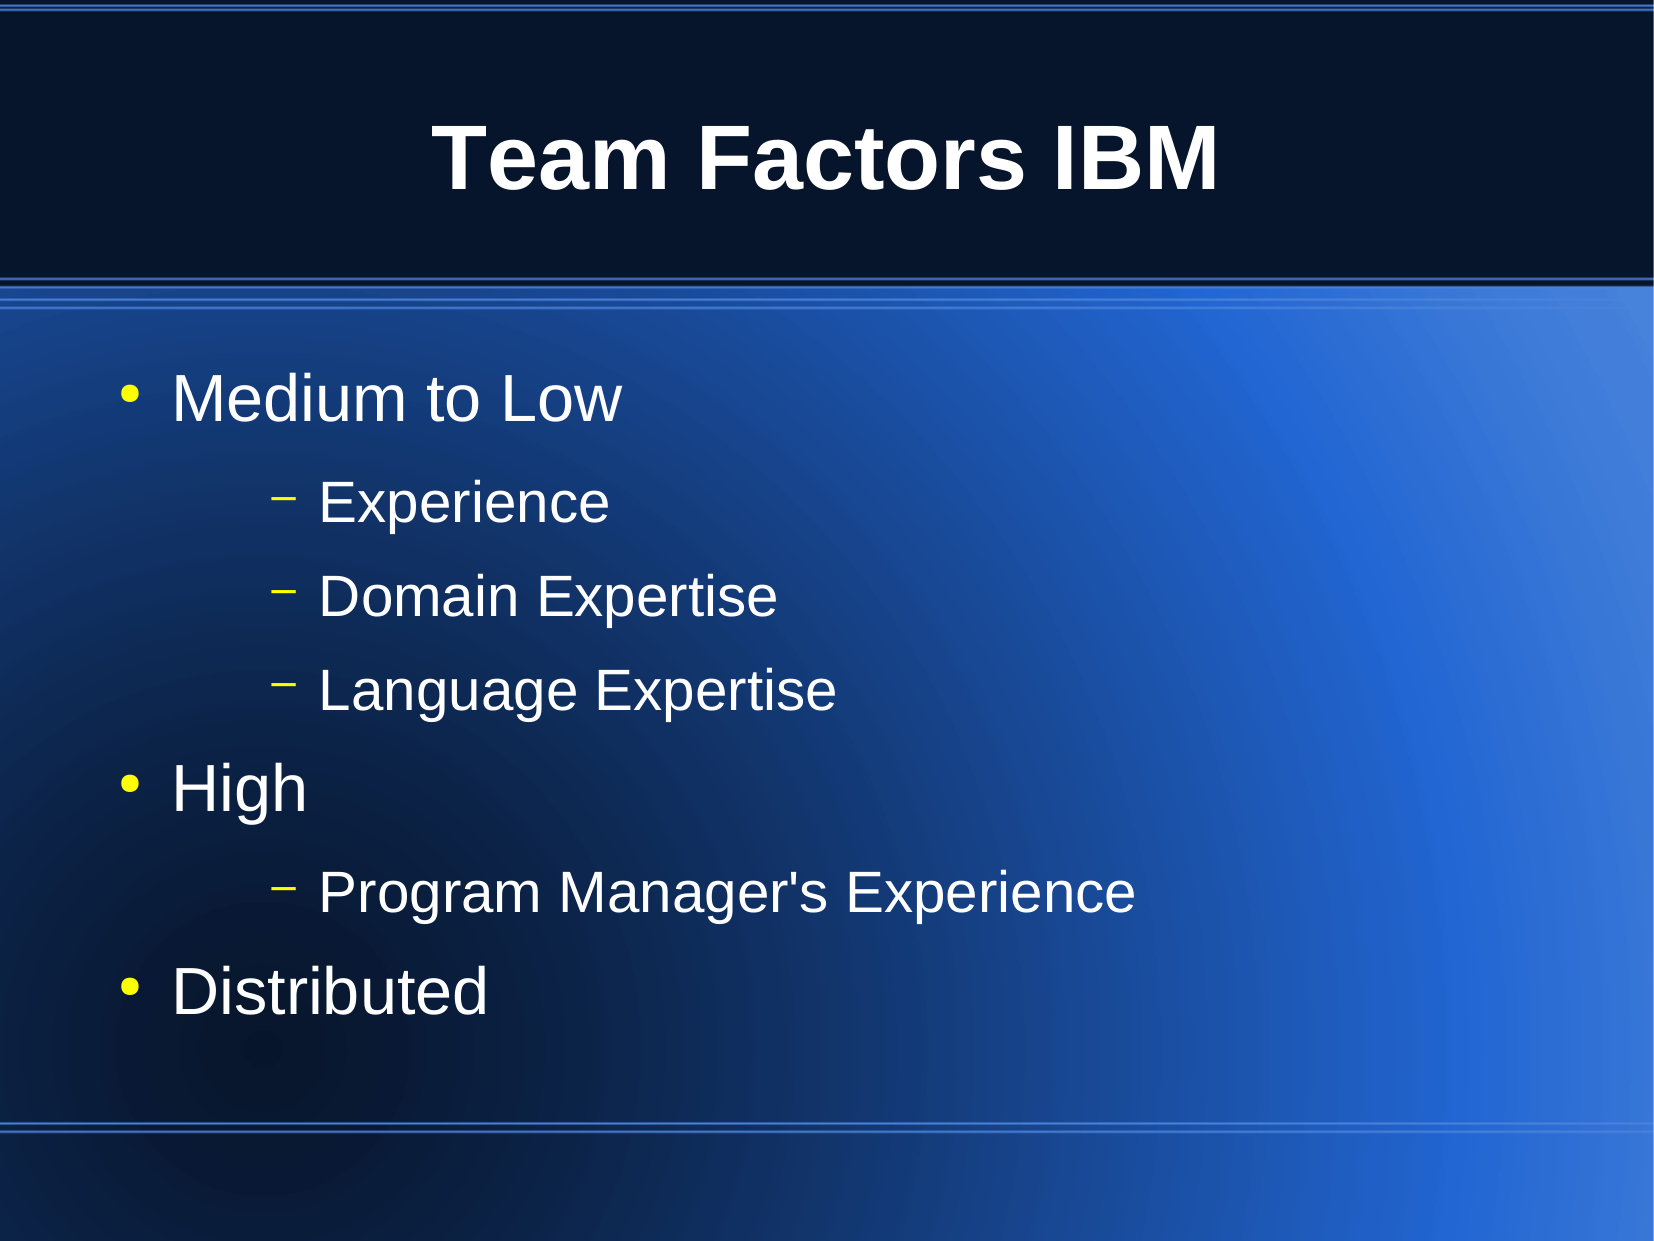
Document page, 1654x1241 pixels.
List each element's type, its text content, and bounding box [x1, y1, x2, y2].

title Team Factors IBM [82, 56, 1571, 250]
list Medium to Low Experience Domain Expertise Language Expertise High Program Manager's Experience Distributed [82, 355, 1571, 1043]
